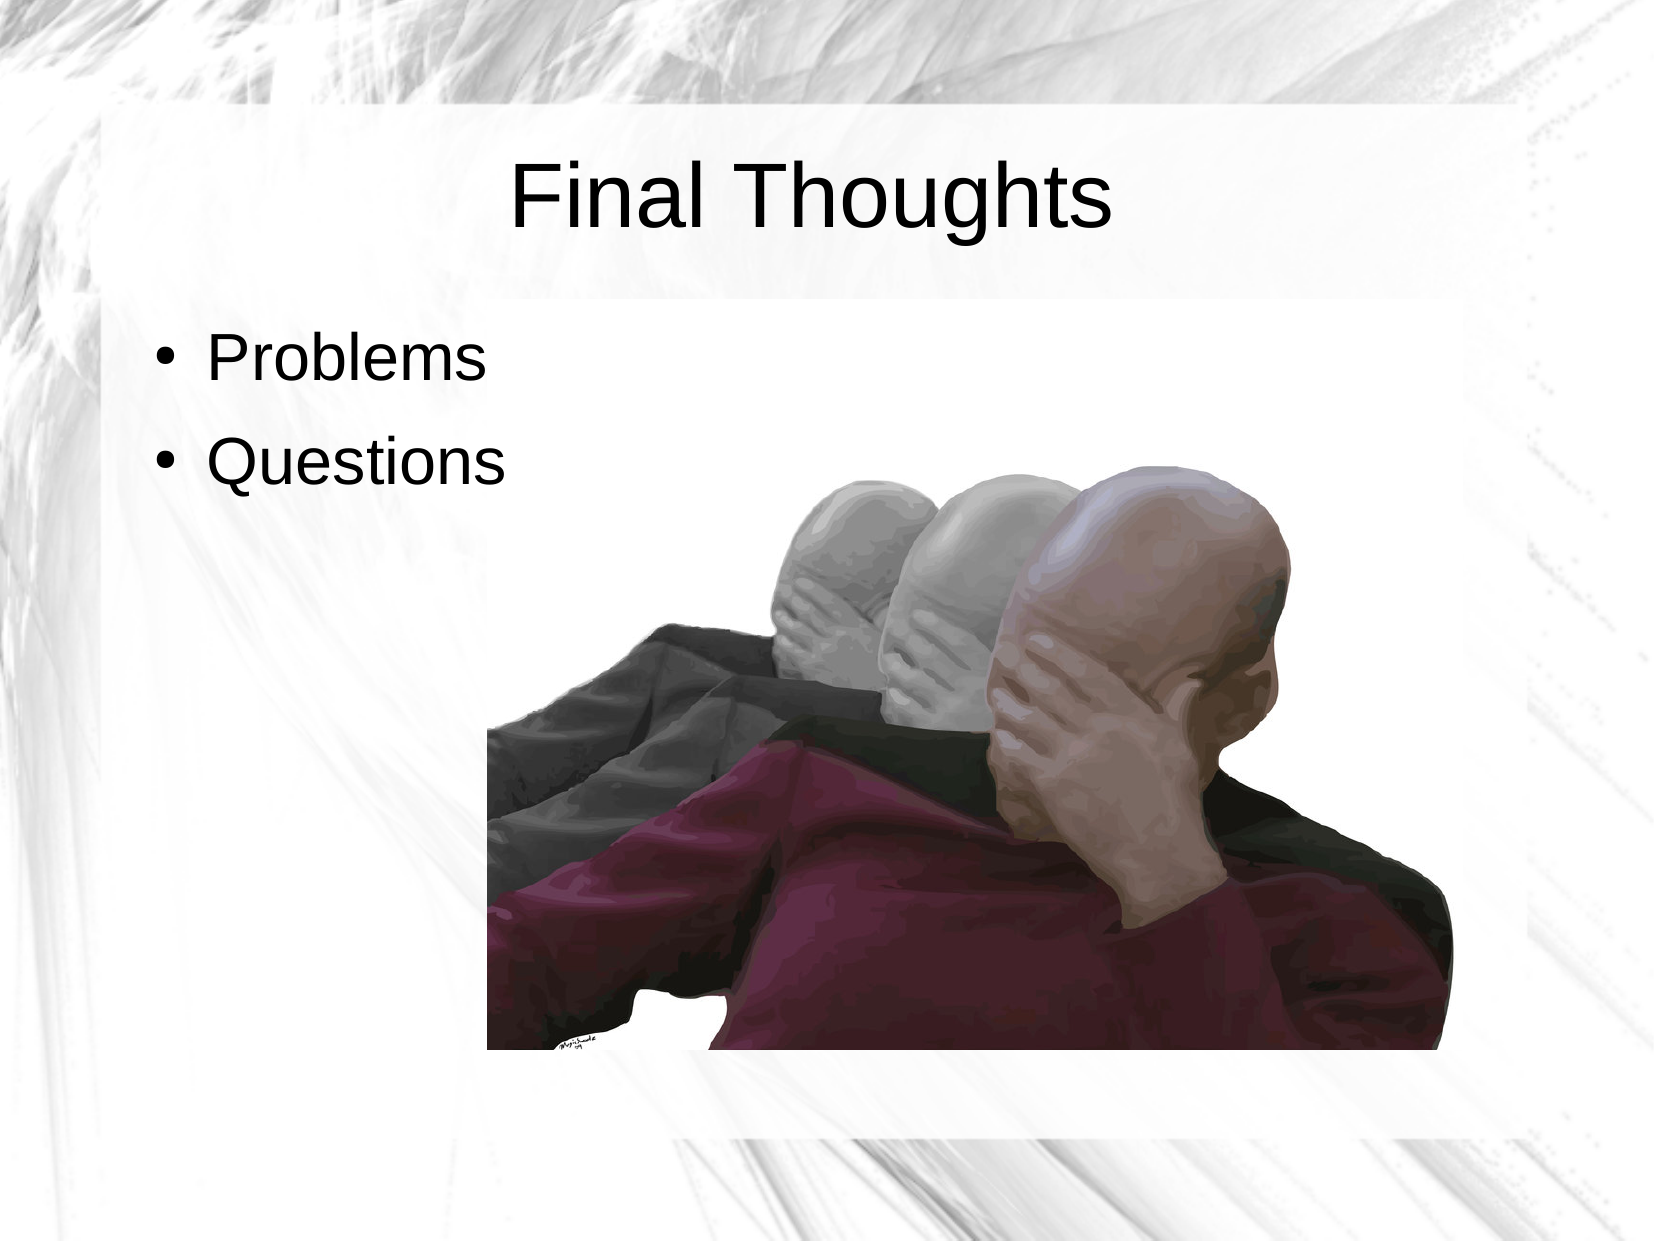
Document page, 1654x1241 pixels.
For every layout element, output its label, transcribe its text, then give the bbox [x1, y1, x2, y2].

title Final Thoughts [118, 119, 1506, 273]
list Problems Questions [118, 319, 827, 931]
picture [0, 0, 1654, 1241]
